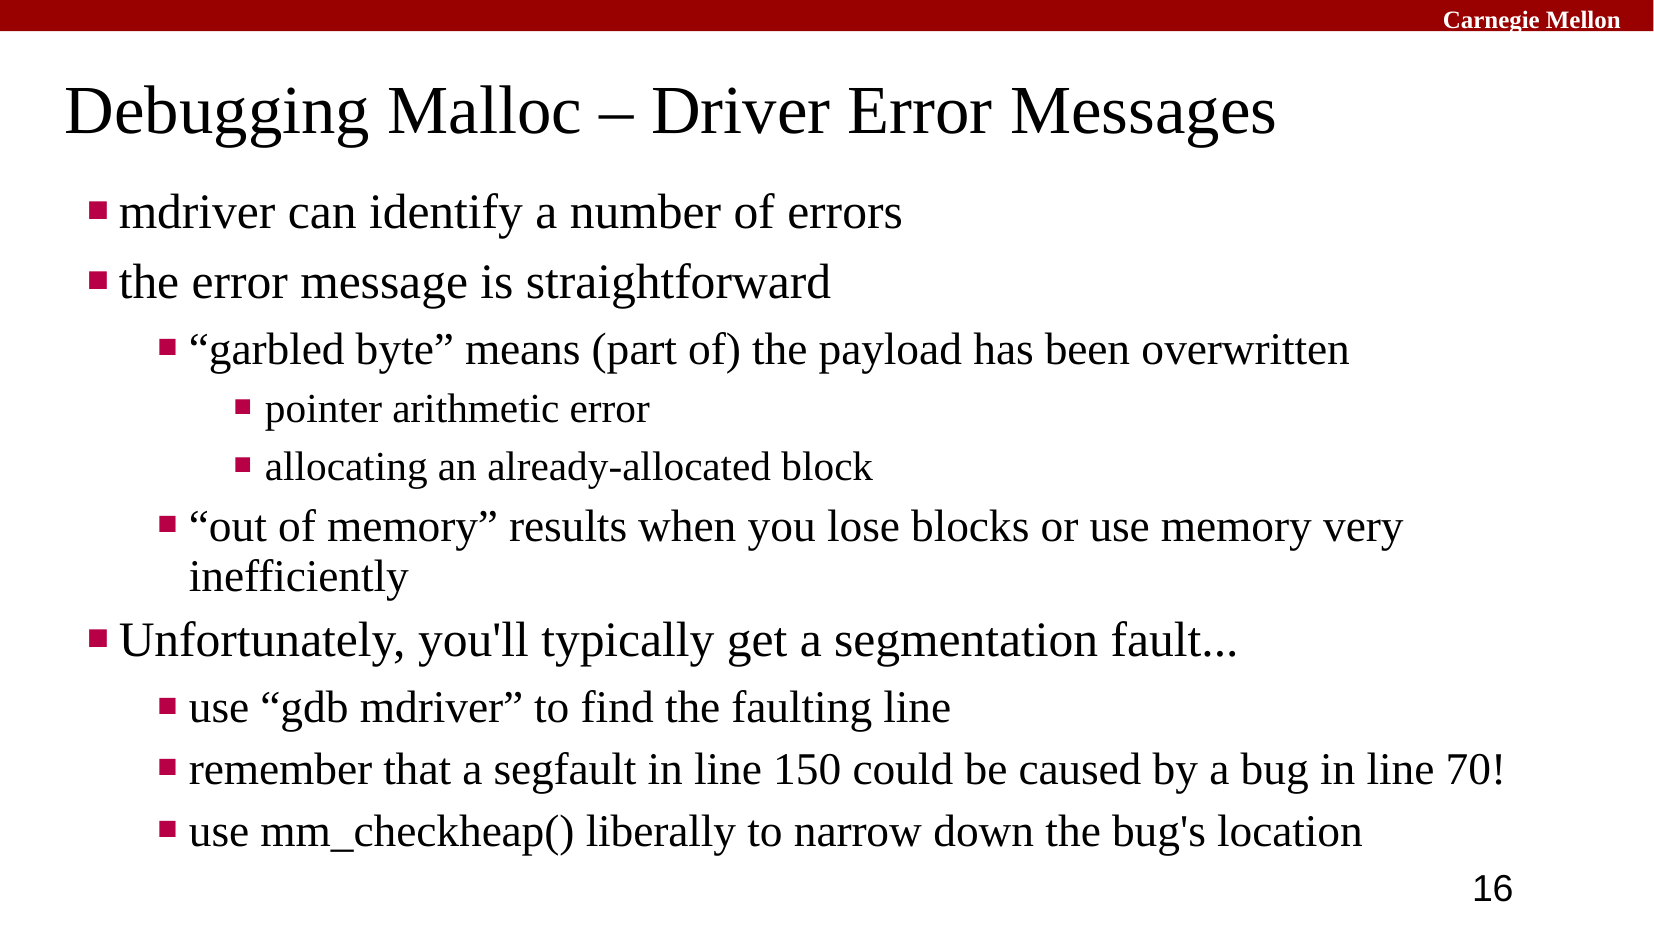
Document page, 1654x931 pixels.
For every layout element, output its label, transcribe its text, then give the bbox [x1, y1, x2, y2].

title Debugging Malloc – Driver Error Messages [64, 58, 1576, 163]
list mdriver can identify a number of errors the error message is straightforward “garbled byte” means (part of) the payload has been overwritten pointer arithmetic error allocating an already-allocated block “out of memory” results when you lose blocks or use memory very inefficiently Unfortunately, you'll typically get a segmentation fault... use “gdb mdriver” to find the faulting line remember that a segfault in line 150 could be caused by a bug in line 70! use mm_checkheap() liberally to narrow down the bug's location [71, 184, 1576, 859]
